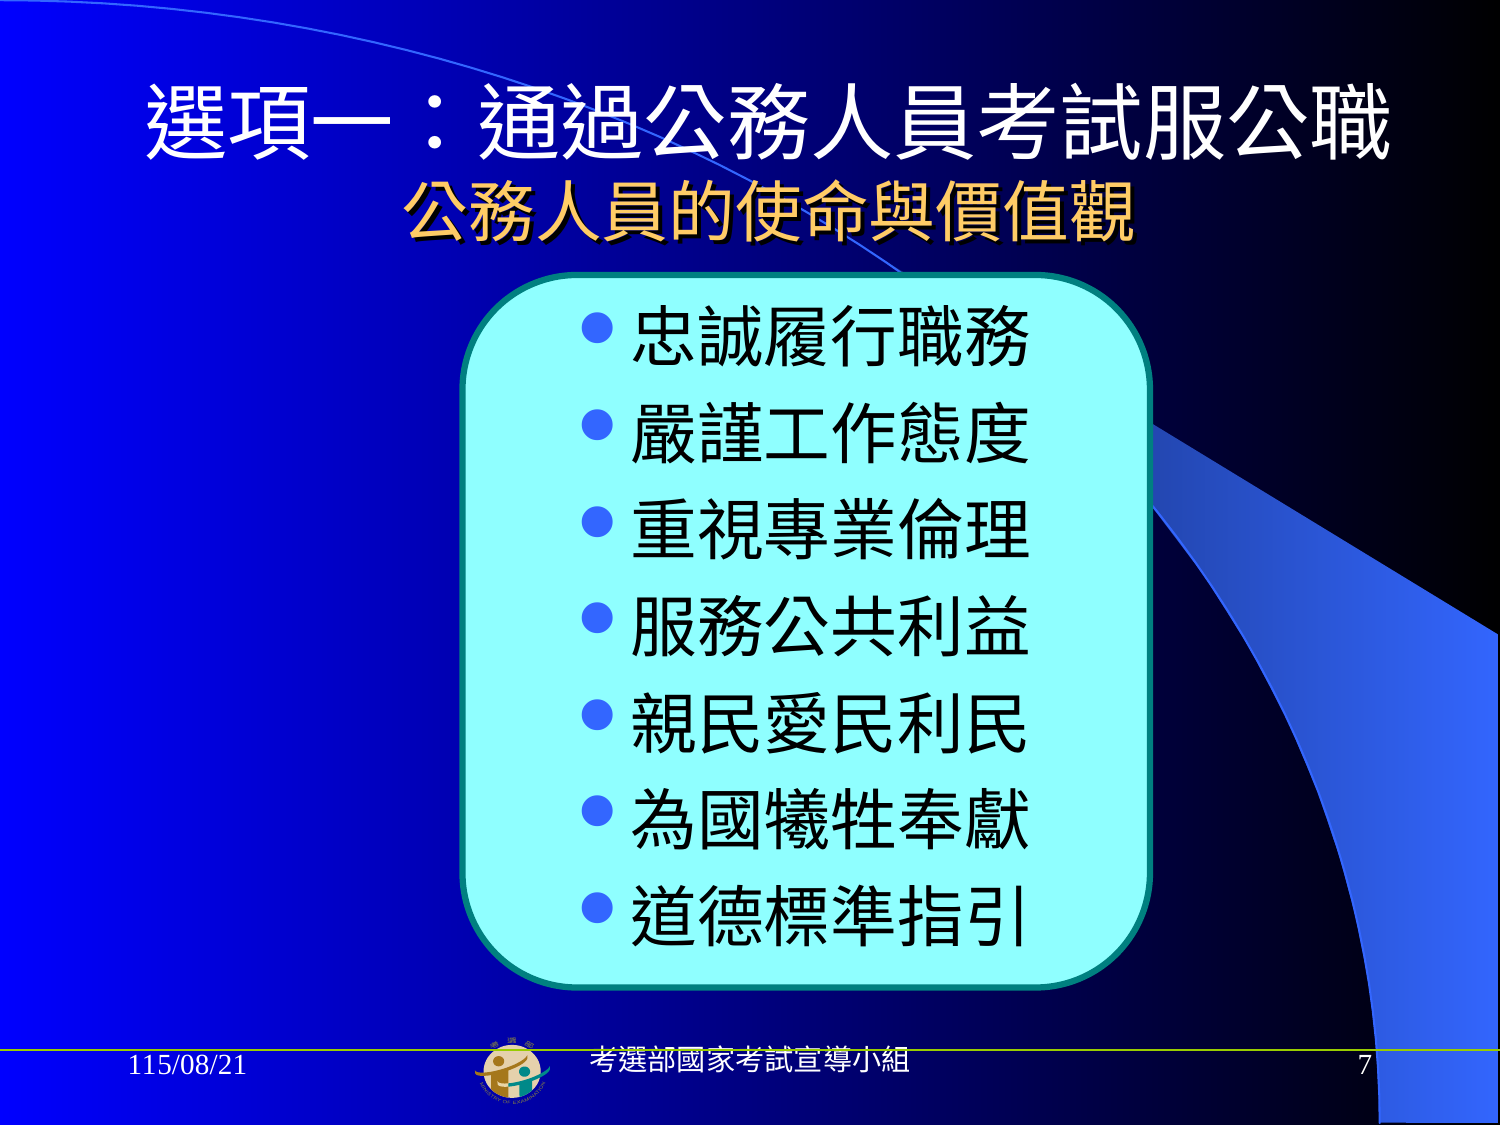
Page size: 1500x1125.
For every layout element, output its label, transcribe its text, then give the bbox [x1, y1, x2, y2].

text_box [462, 274, 1107, 988]
text_box 忠誠履行職務 嚴謹工作態度 重視專業倫理 服務公共利益 親民愛民利民 為國犧牲奉獻 道德標準指引 [562, 287, 1151, 963]
text_box 選項一：通過公務人員考試服公職 公務人員的使命與價值觀 [99, 62, 1438, 258]
